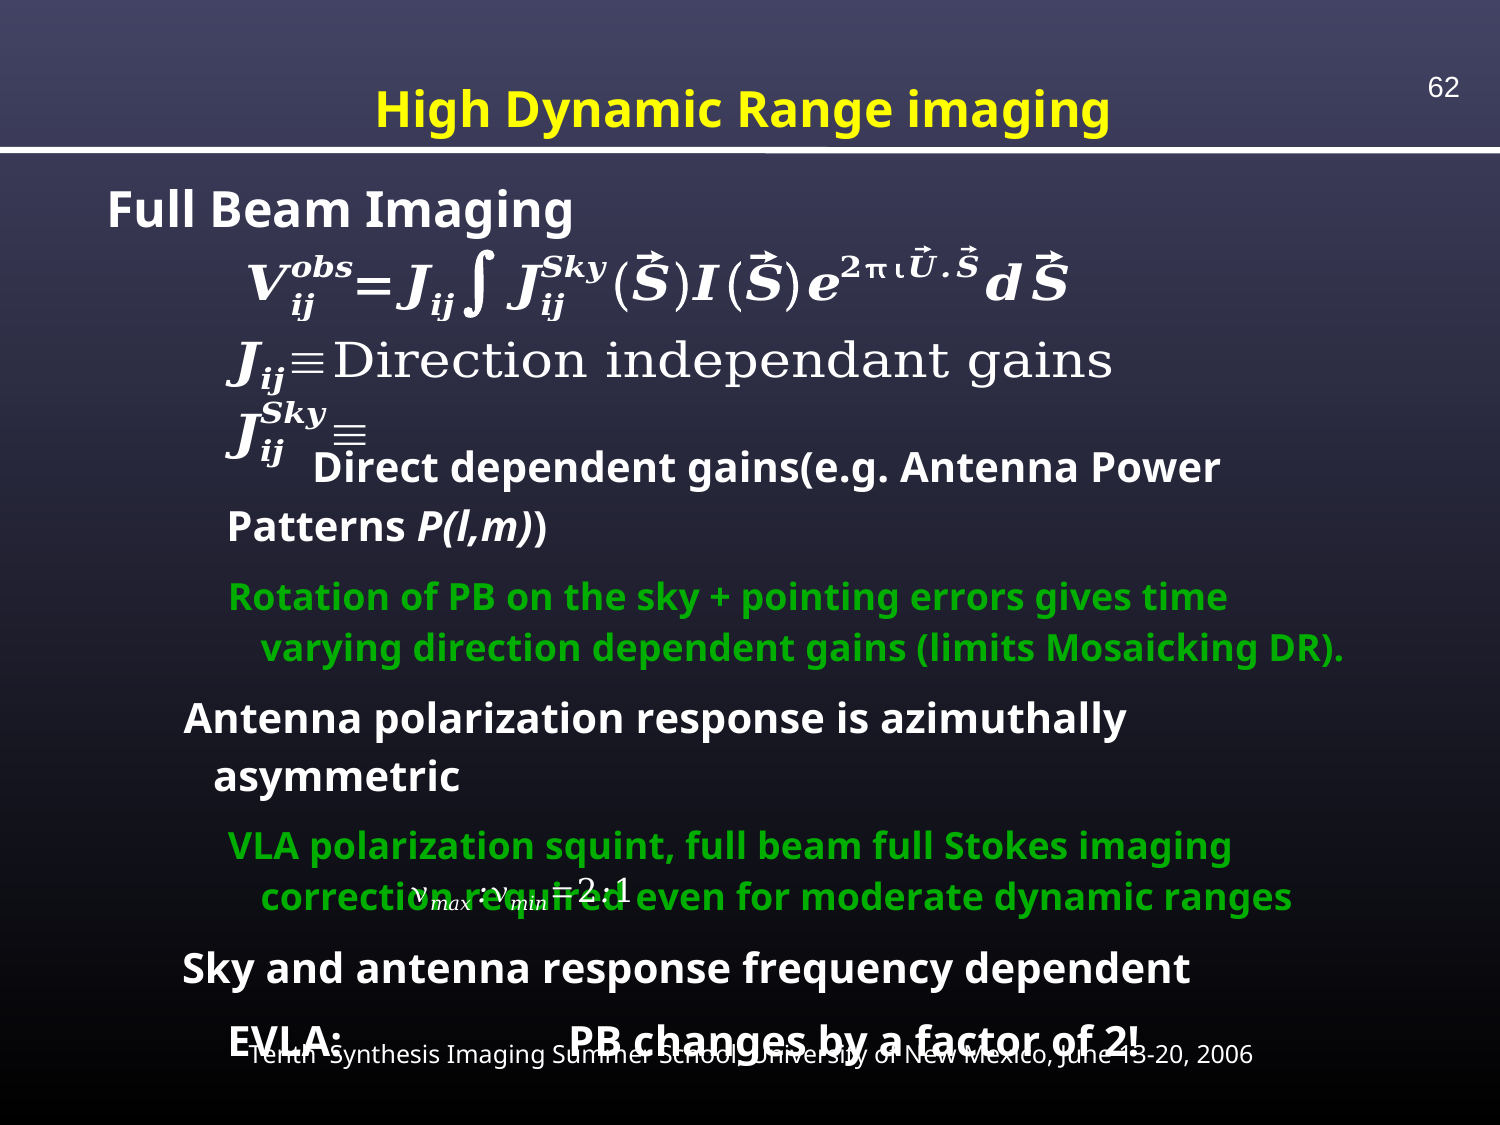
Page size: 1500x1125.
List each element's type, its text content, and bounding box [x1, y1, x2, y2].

chart [214, 331, 1113, 396]
subtitle Full Beam Imaging Direct dependent gains(e.g. Antenna Power Patterns P(l,m)) Rotation of PB on the sky + pointing errors gives time varying direction dependent gains (limits Mosaicking DR). Antenna polarization response is azimuthally asymmetric VLA polarization squint, full beam full Stokes imaging correction required even for moderate dynamic ranges Sky and antenna response frequency dependent EVLA: PB changes by a factor of 2! [106, 173, 1382, 1044]
title High Dynamic Range imaging [112, 62, 1375, 151]
chart [229, 245, 1082, 321]
chart [402, 870, 642, 915]
chart [214, 397, 387, 468]
